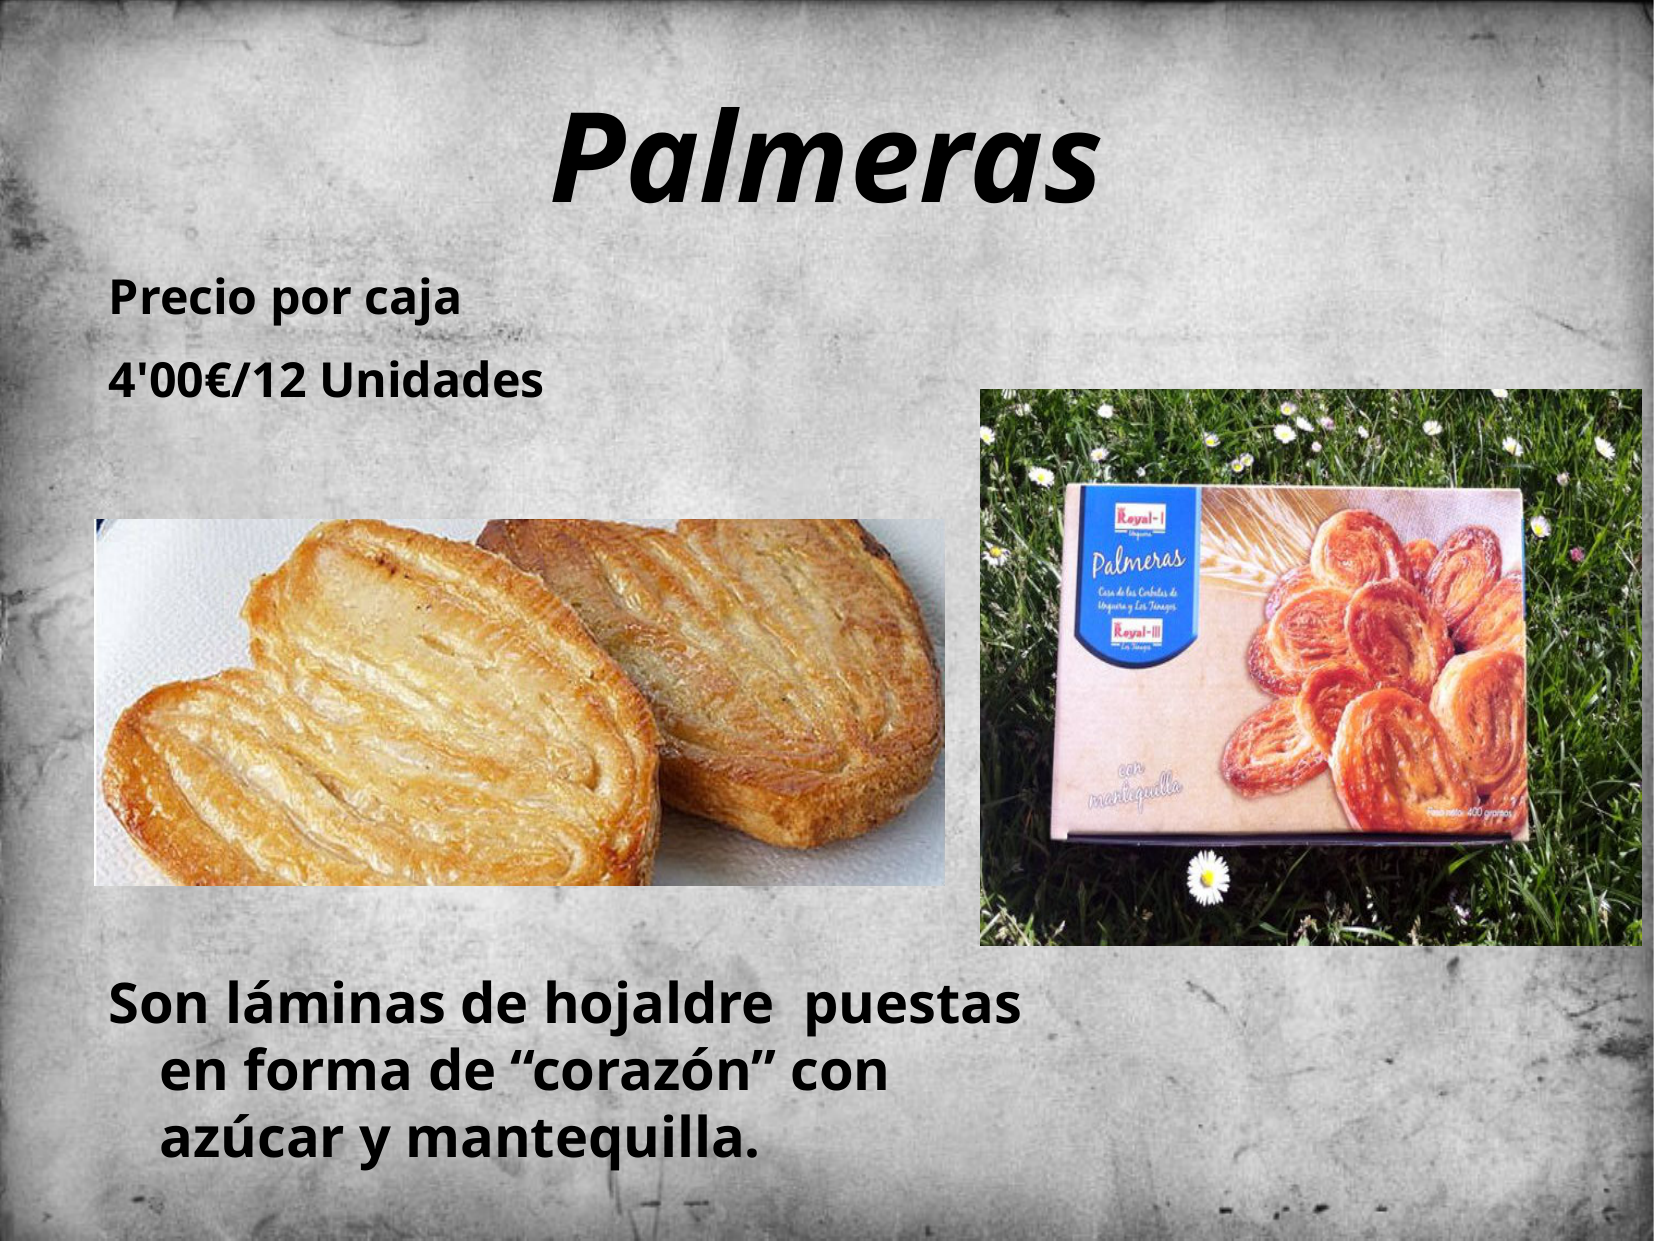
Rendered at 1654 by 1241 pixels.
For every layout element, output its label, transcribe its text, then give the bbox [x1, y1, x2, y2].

list Precio por caja 4'00€/12 Unidades [35, 266, 549, 485]
list Son láminas de hojaldre puestas en forma de “corazón” con azúcar y mantequilla. [23, 967, 1069, 1170]
title Palmeras [82, 77, 1571, 228]
picture [0, 0, 1654, 1241]
